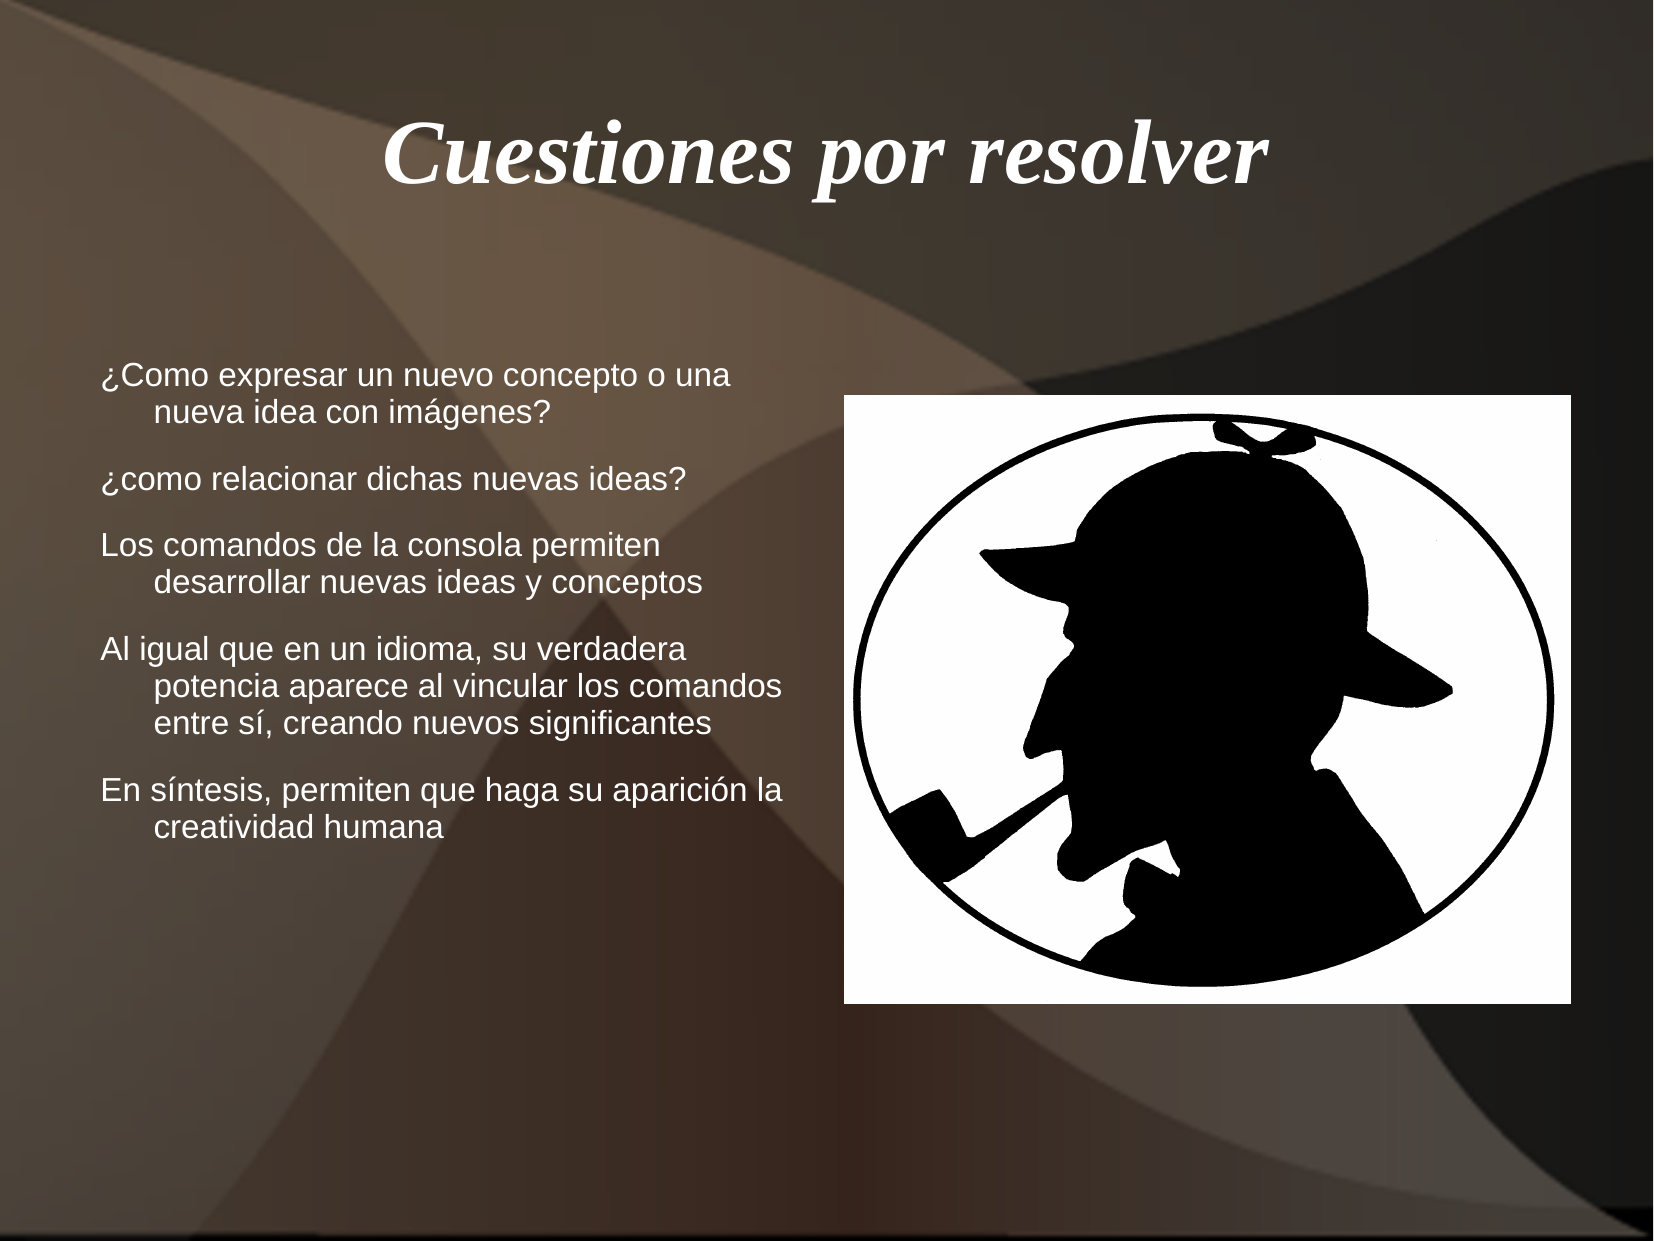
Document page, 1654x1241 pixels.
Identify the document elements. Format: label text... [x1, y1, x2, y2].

title Cuestiones por resolver [82, 49, 1571, 257]
list ¿Como expresar un nuevo concepto o una nueva idea con imágenes? ¿como relacionar dichas nuevas ideas? Los comandos de la consola permiten desarrollar nuevas ideas y conceptos Al igual que en un idioma, su verdadera potencia aparece al vincular los comandos entre sí, creando nuevos significantes En síntesis, permiten que haga su aparición la creatividad humana [82, 290, 809, 1109]
picture [0, 0, 1654, 1241]
